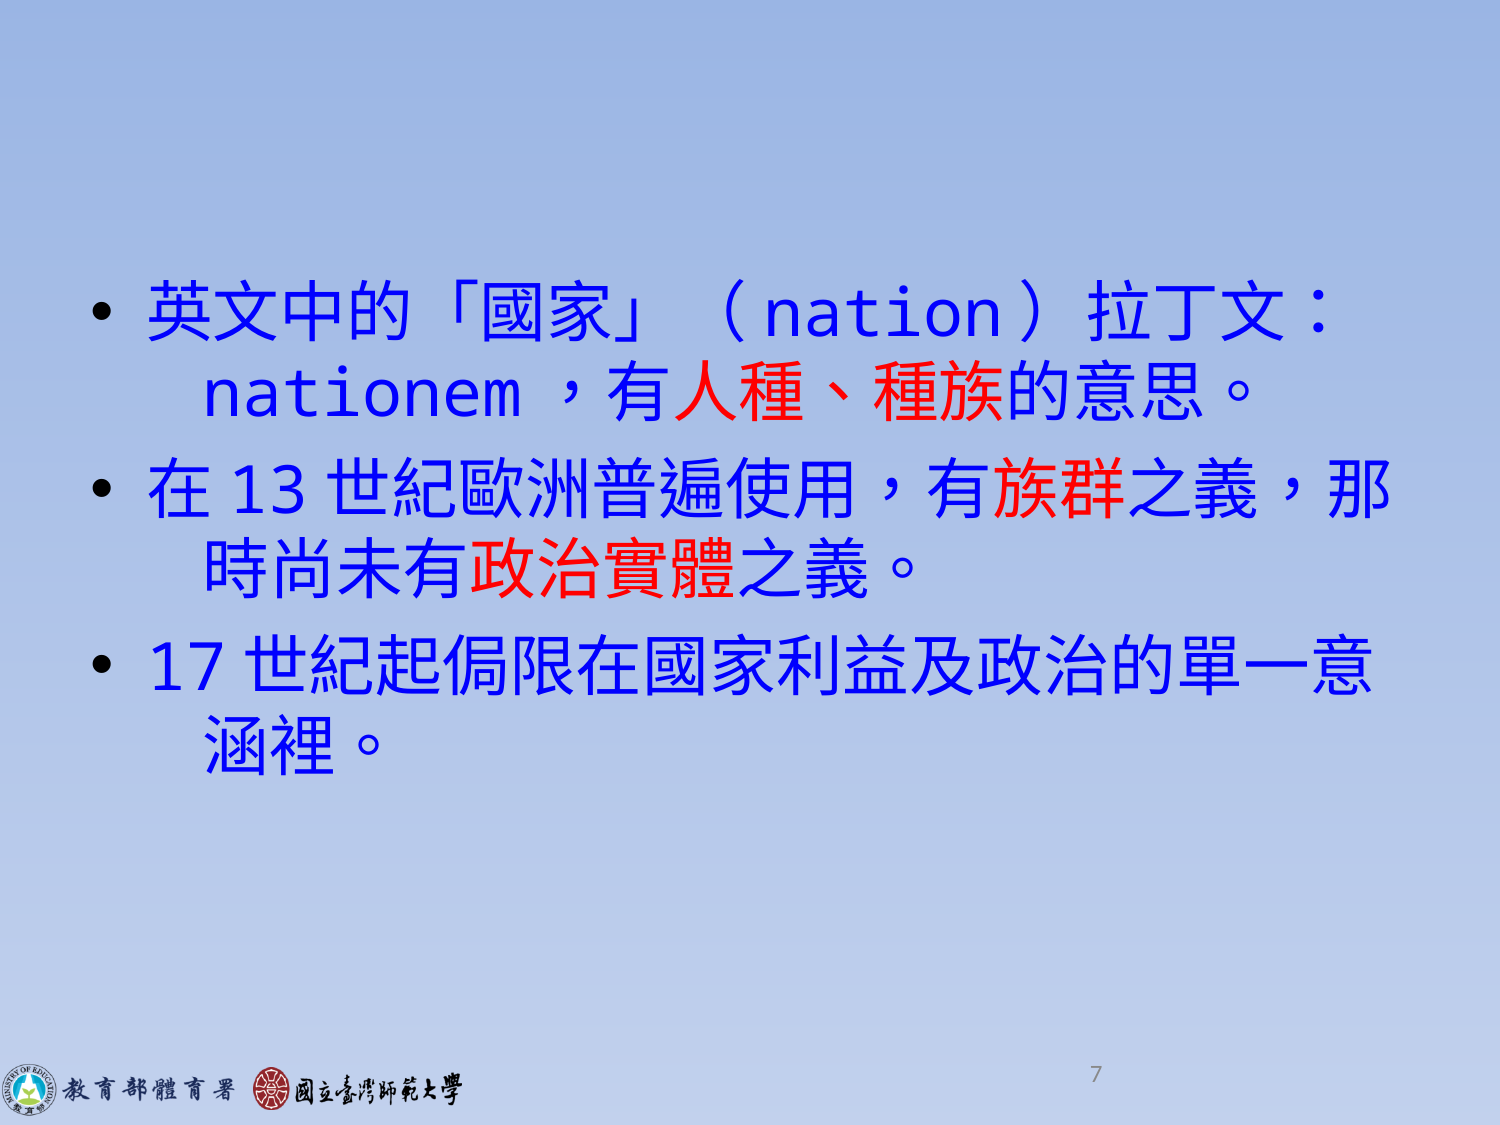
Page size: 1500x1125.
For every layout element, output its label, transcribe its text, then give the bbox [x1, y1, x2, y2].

list 英文中的「國家」（nation）拉丁文：nationem，有人種、種族的意思。 在13世紀歐洲普遍使用，有族群之義，那時尚未有政治實體之義。 17世紀起侷限在國家利益及政治的單一意涵裡。 [75, 262, 1426, 1005]
text_box [1074, 1042, 1426, 1103]
